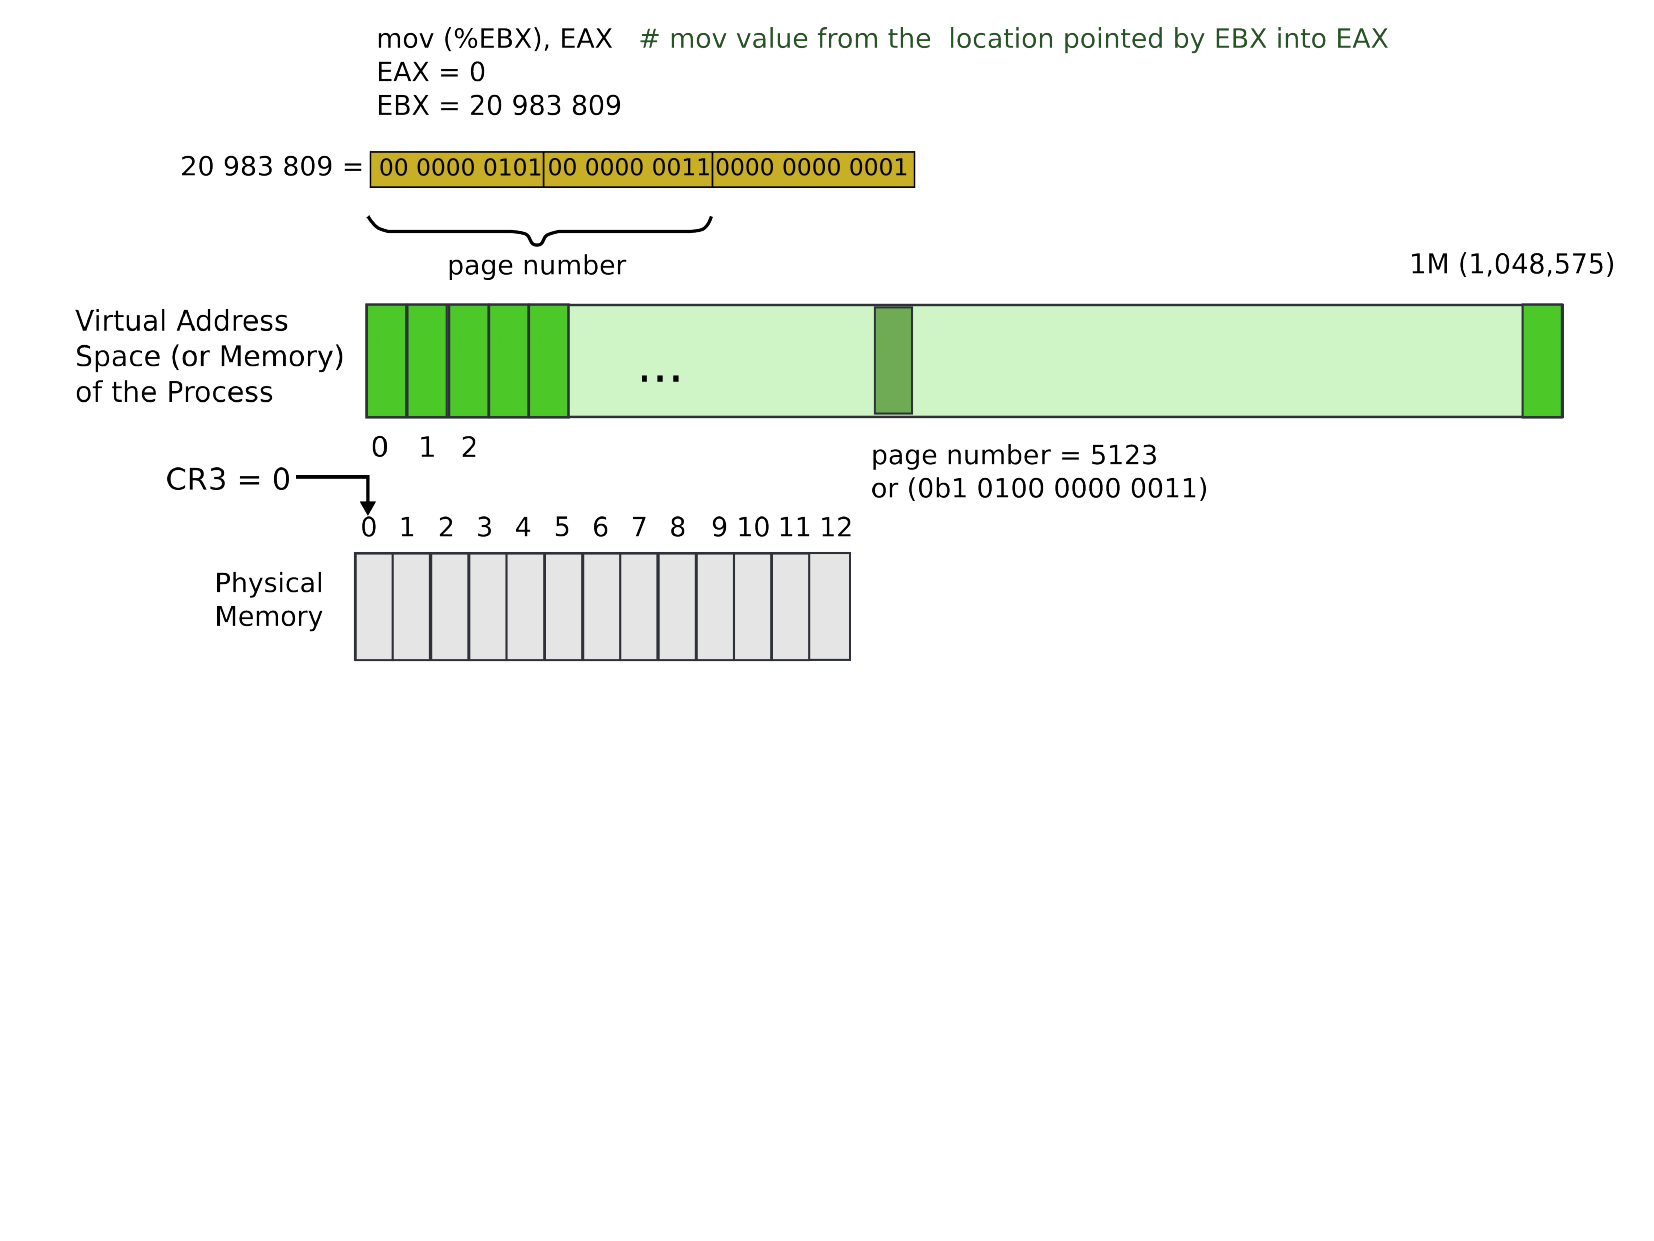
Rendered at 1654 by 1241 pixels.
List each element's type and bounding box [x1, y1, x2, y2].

picture [167, 467, 289, 490]
picture [75, 298, 1564, 501]
picture [182, 27, 1388, 188]
picture [1412, 252, 1613, 277]
picture [217, 475, 851, 666]
picture [366, 215, 713, 280]
